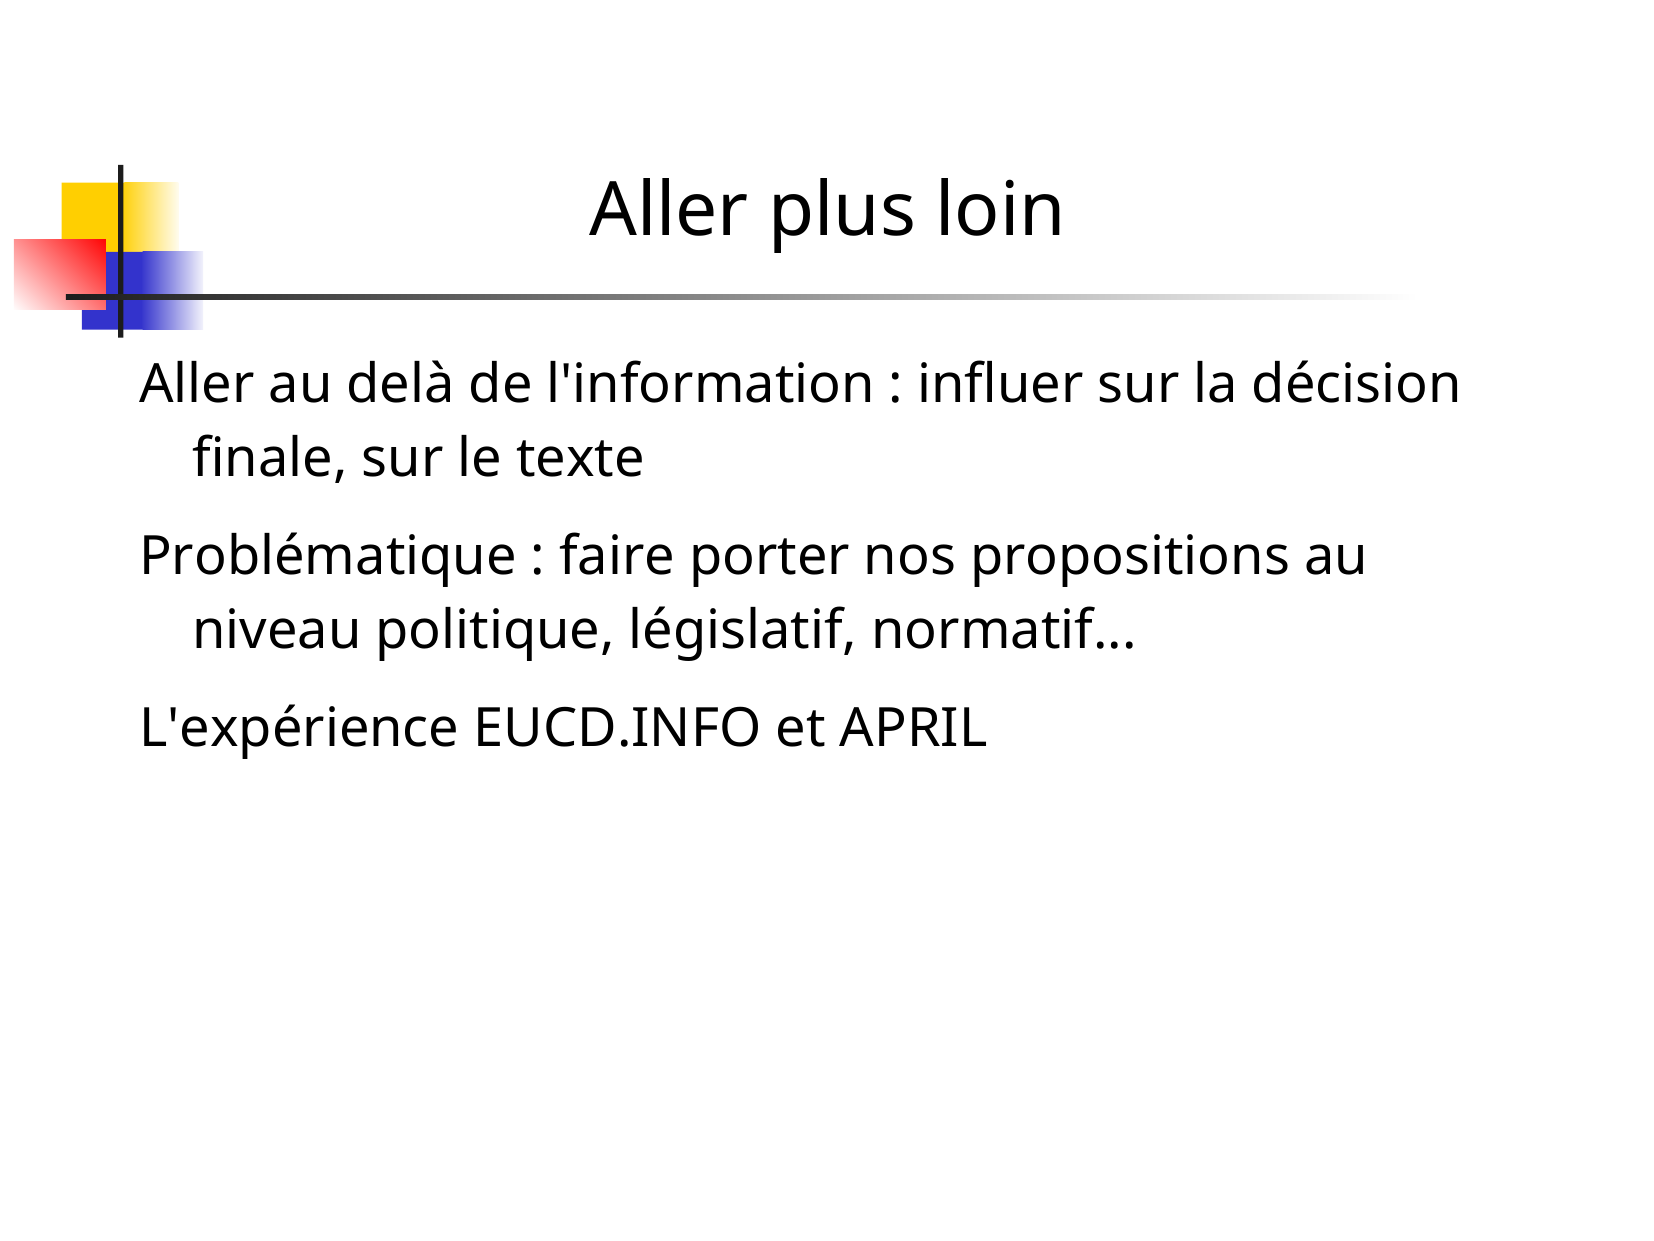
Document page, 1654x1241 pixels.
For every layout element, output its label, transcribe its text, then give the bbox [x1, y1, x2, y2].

title Aller plus loin [121, 110, 1534, 303]
list Aller au delà de l'information : influer sur la décision finale, sur le texte Problématique : faire porter nos propositions au niveau politique, législatif, normatif... L'expérience EUCD.INFO et APRIL [121, 344, 1534, 1112]
